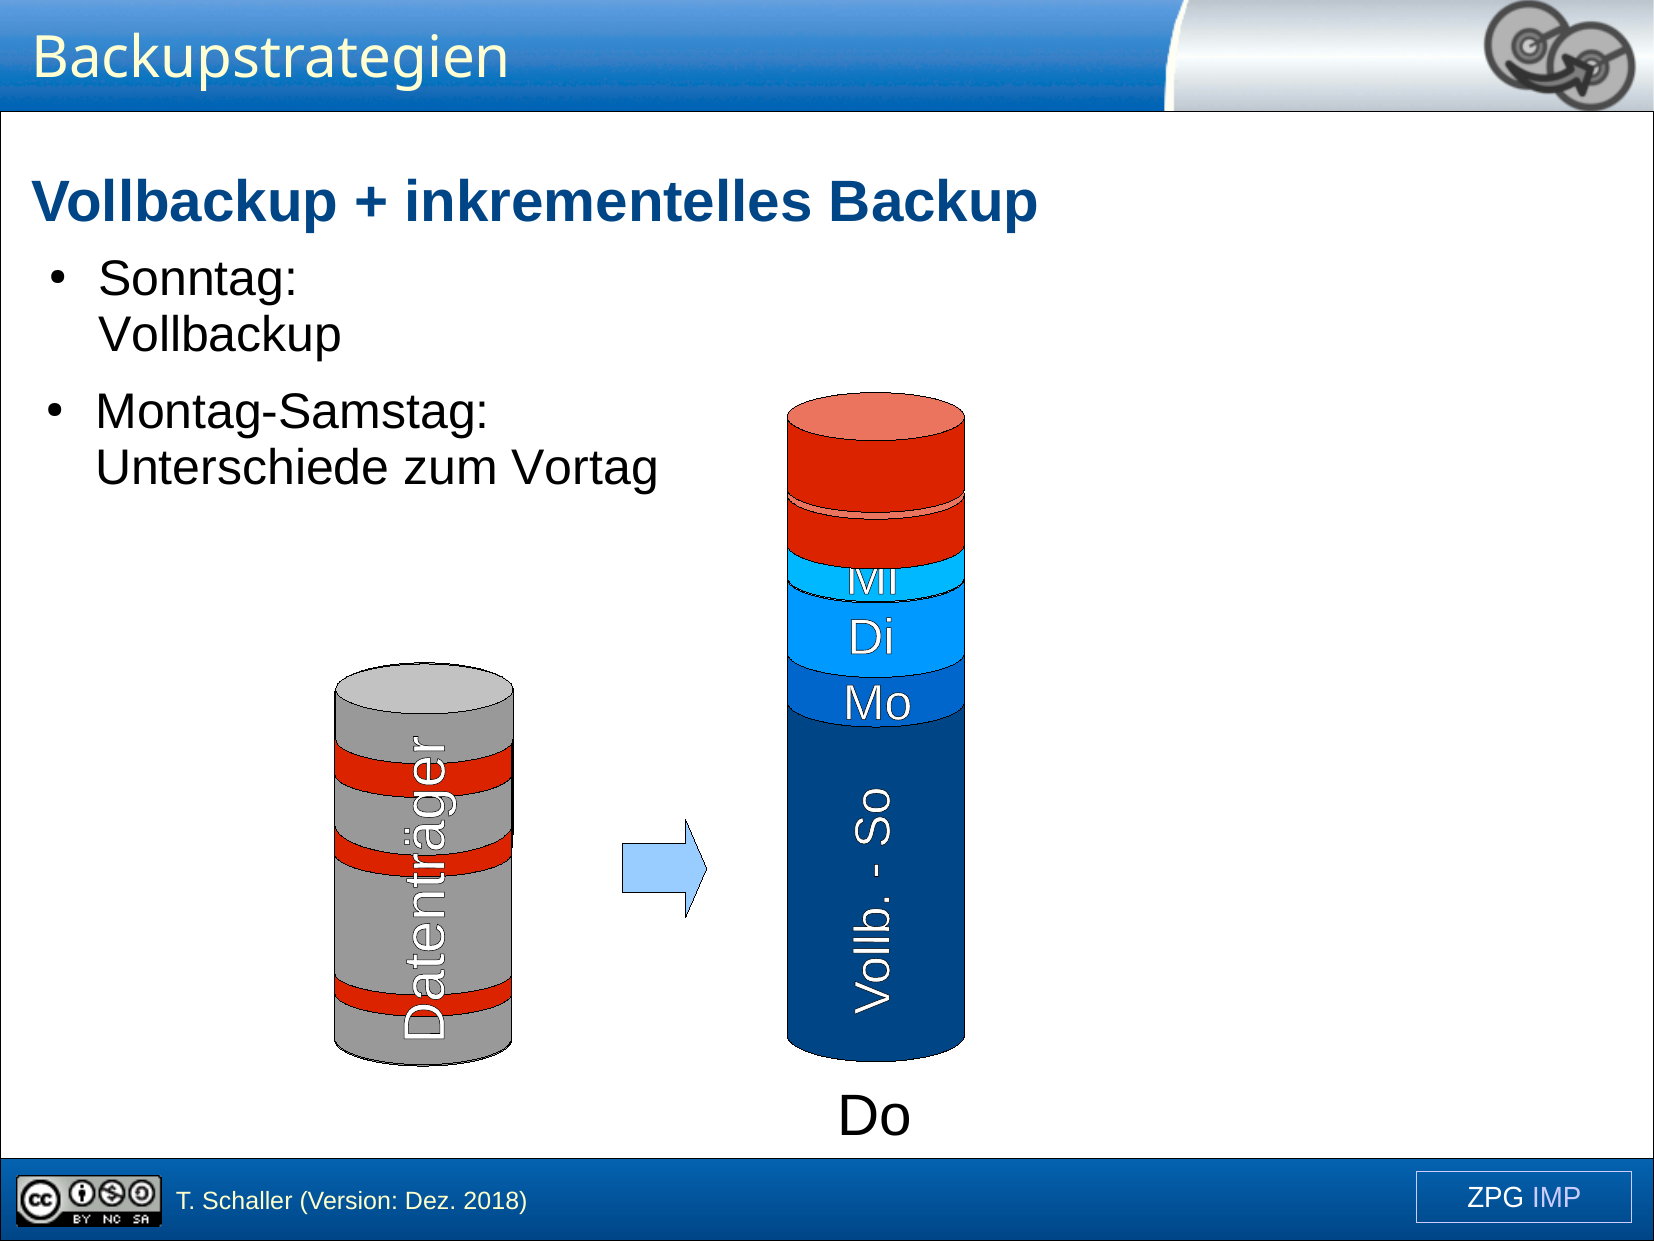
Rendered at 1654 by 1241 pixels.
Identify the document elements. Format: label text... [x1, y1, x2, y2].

picture [0, 0, 1654, 111]
picture [16, 1175, 162, 1227]
text_box Vollb. - So [836, 623, 964, 1030]
text_box Datenträger [384, 652, 512, 1059]
text_box Do [823, 1075, 951, 1150]
text_box [334, 691, 483, 1067]
text_box Mi [826, 1076, 954, 1151]
text_box Di [832, 601, 937, 666]
text_box Sonntag: Vollbackup [48, 250, 989, 362]
text_box Vollbackup + inkrementelles Backup [31, 168, 1321, 236]
text_box So [811, 1070, 919, 1151]
text_box Mo [828, 666, 837, 747]
text_box [787, 419, 965, 513]
text_box Mi [830, 558, 951, 622]
text_box [787, 497, 965, 1062]
text_box [622, 819, 707, 918]
title Backupstrategien [31, 16, 1151, 94]
text_box Montag-Samstag: Unterschiede zum Vortag [45, 383, 763, 495]
